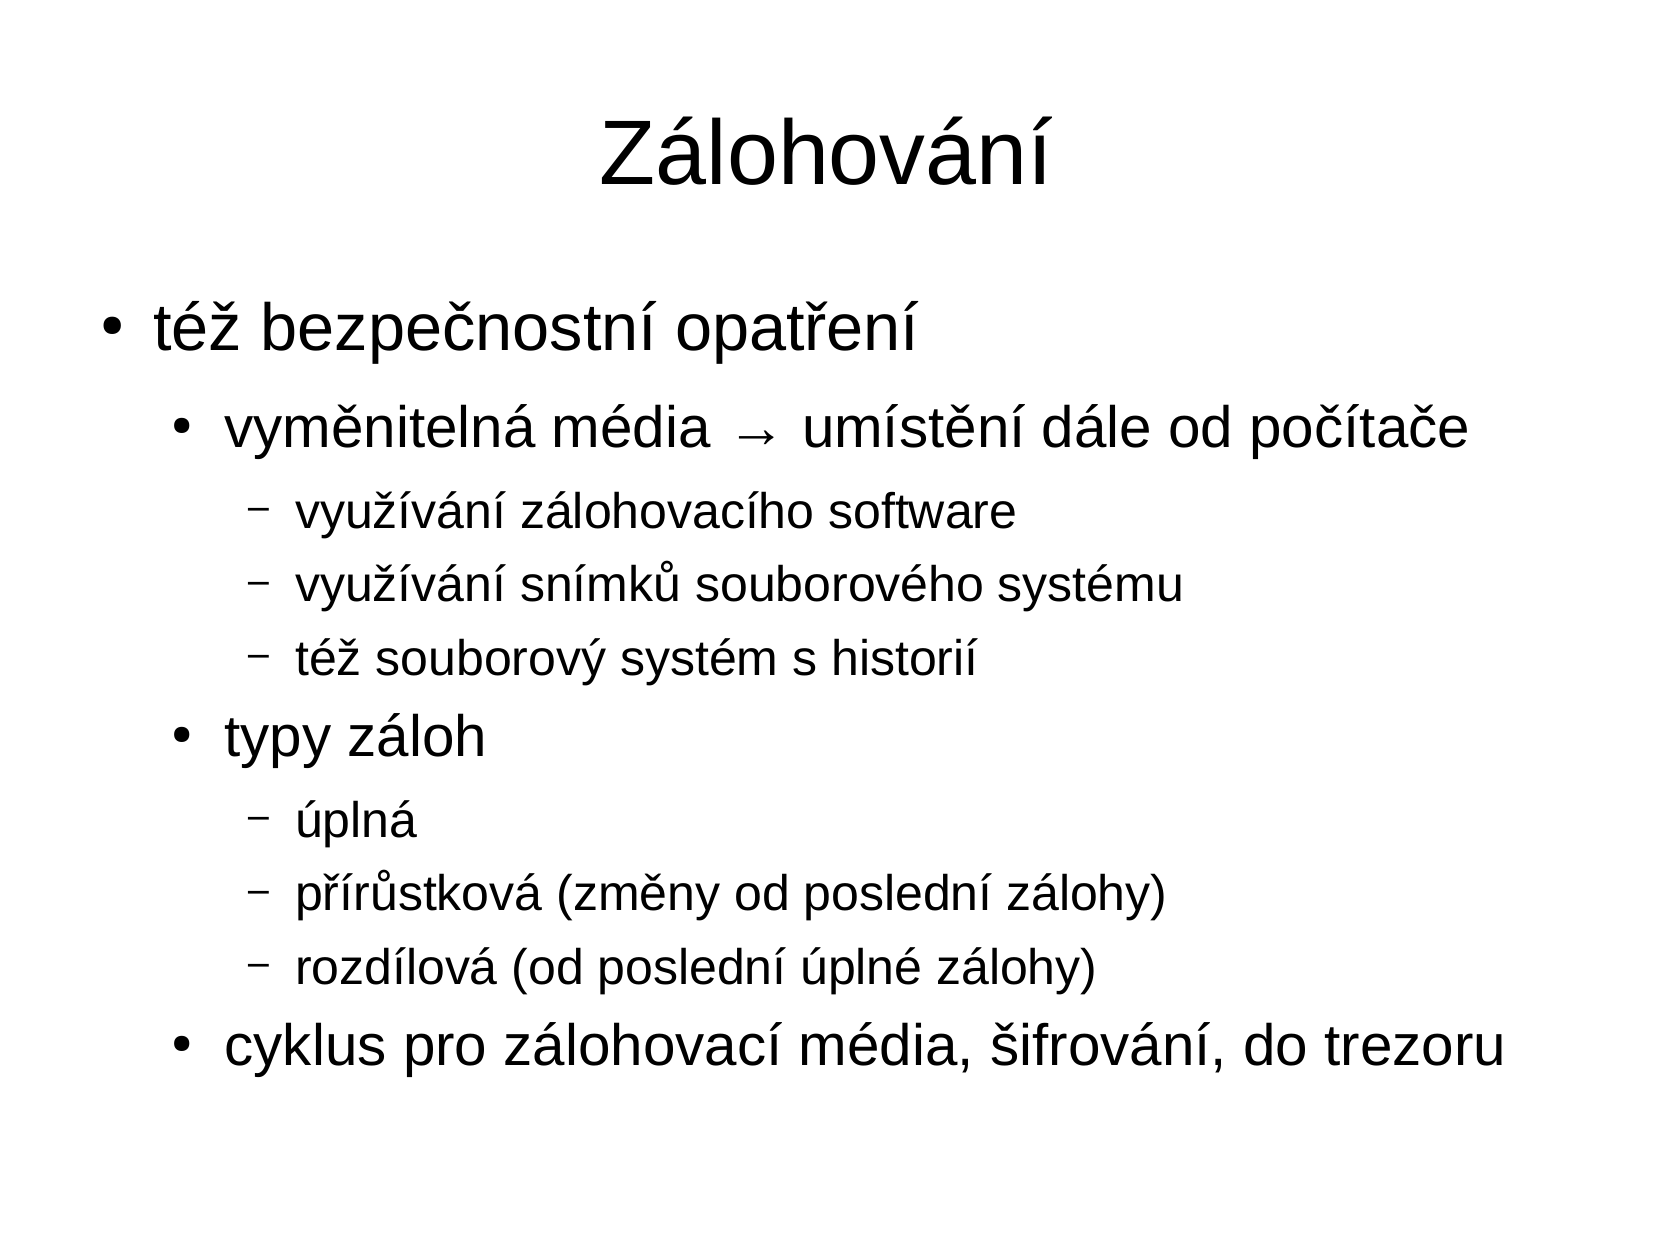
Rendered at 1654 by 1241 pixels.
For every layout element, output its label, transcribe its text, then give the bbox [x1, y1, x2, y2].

list též bezpečnostní opatření vyměnitelná média → umístění dále od počítače využívání zálohovacího software využívání snímků souborového systému též souborový systém s historií typy záloh úplná přírůstková (změny od poslední zálohy) rozdílová (od poslední úplné zálohy) cyklus pro zálohovací média, šifrování, do trezoru [82, 290, 1571, 1094]
title Zálohování [82, 56, 1571, 250]
